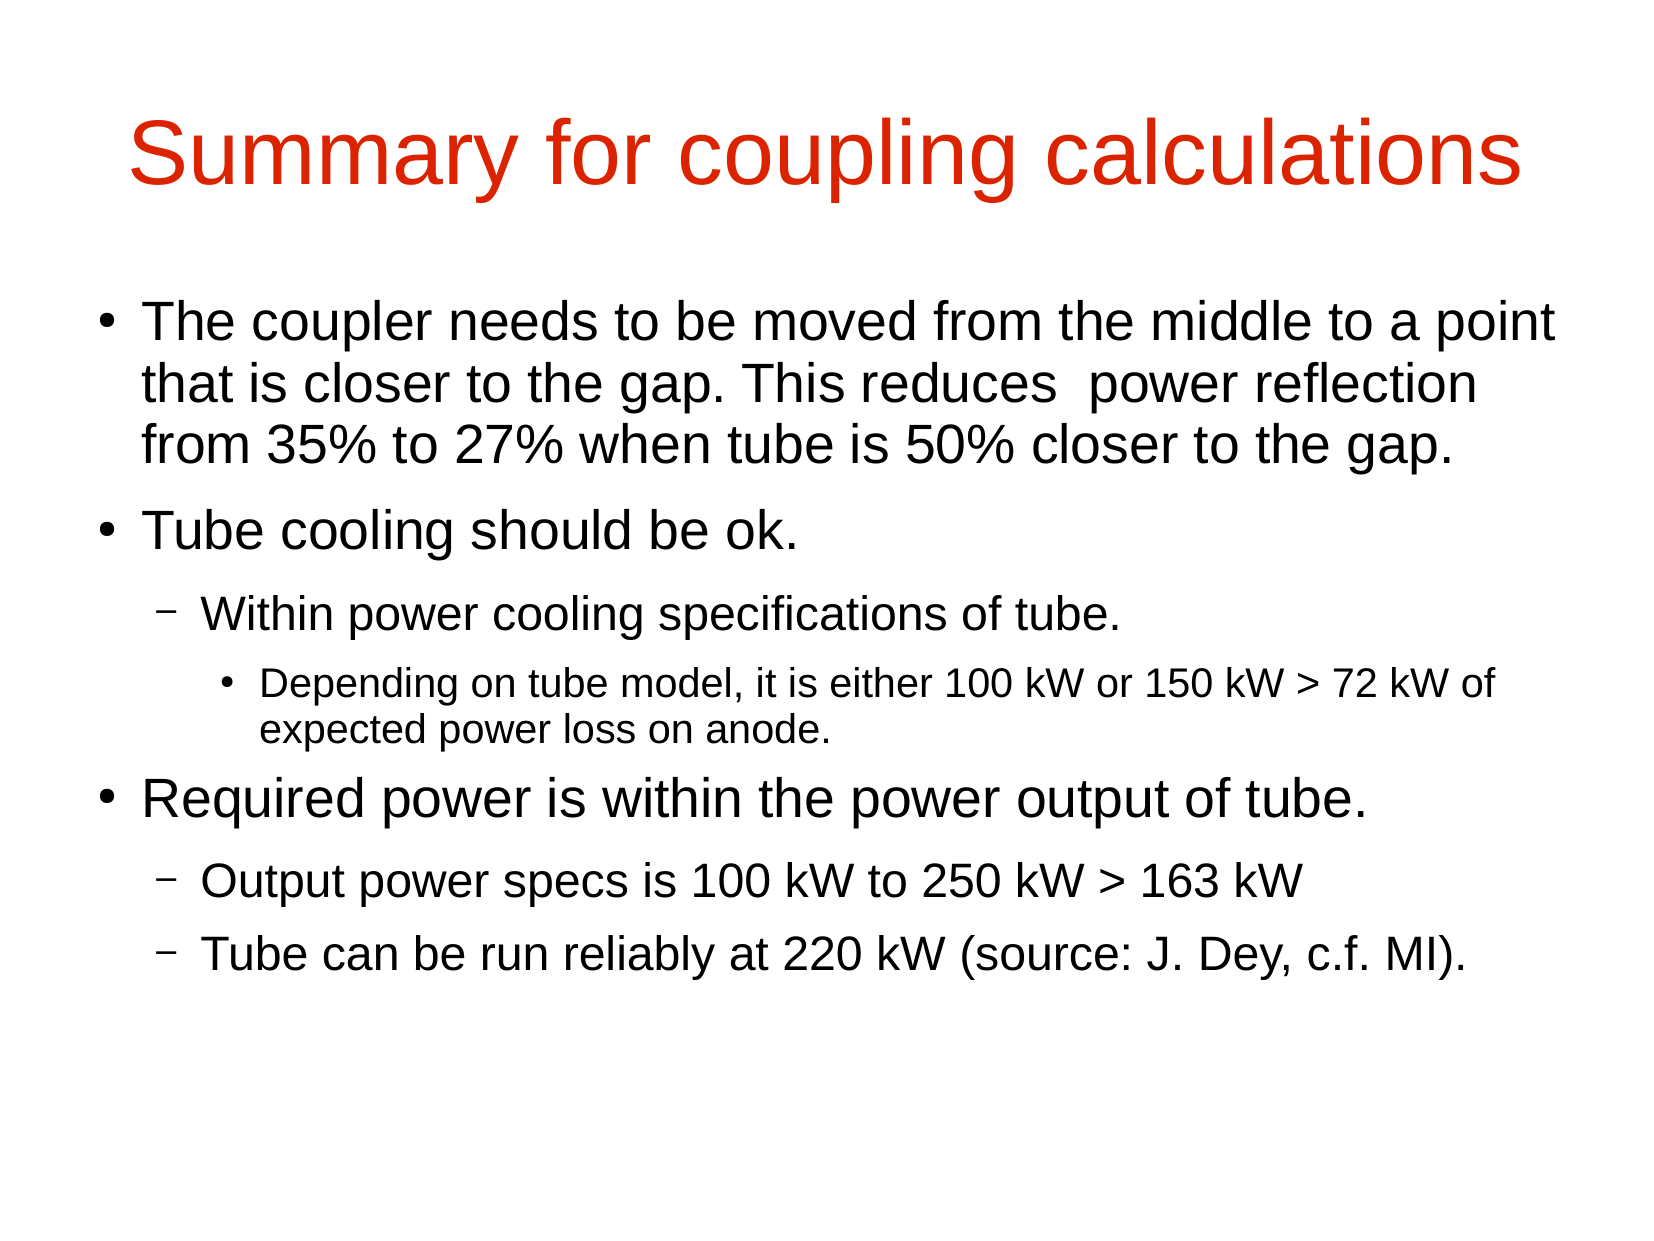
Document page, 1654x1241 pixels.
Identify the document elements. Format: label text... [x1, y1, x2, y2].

list The coupler needs to be moved from the middle to a point that is closer to the gap. This reduces power reflection from 35% to 27% when tube is 50% closer to the gap. Tube cooling should be ok. Within power cooling specifications of tube. Depending on tube model, it is either 100 kW or 150 kW > 72 kW of expected power loss on anode. Required power is within the power output of tube. Output power specs is 100 kW to 250 kW > 163 kW Tube can be run reliably at 220 kW (source: J. Dey, c.f. MI). [82, 290, 1571, 1010]
title Summary for coupling calculations [82, 49, 1571, 257]
